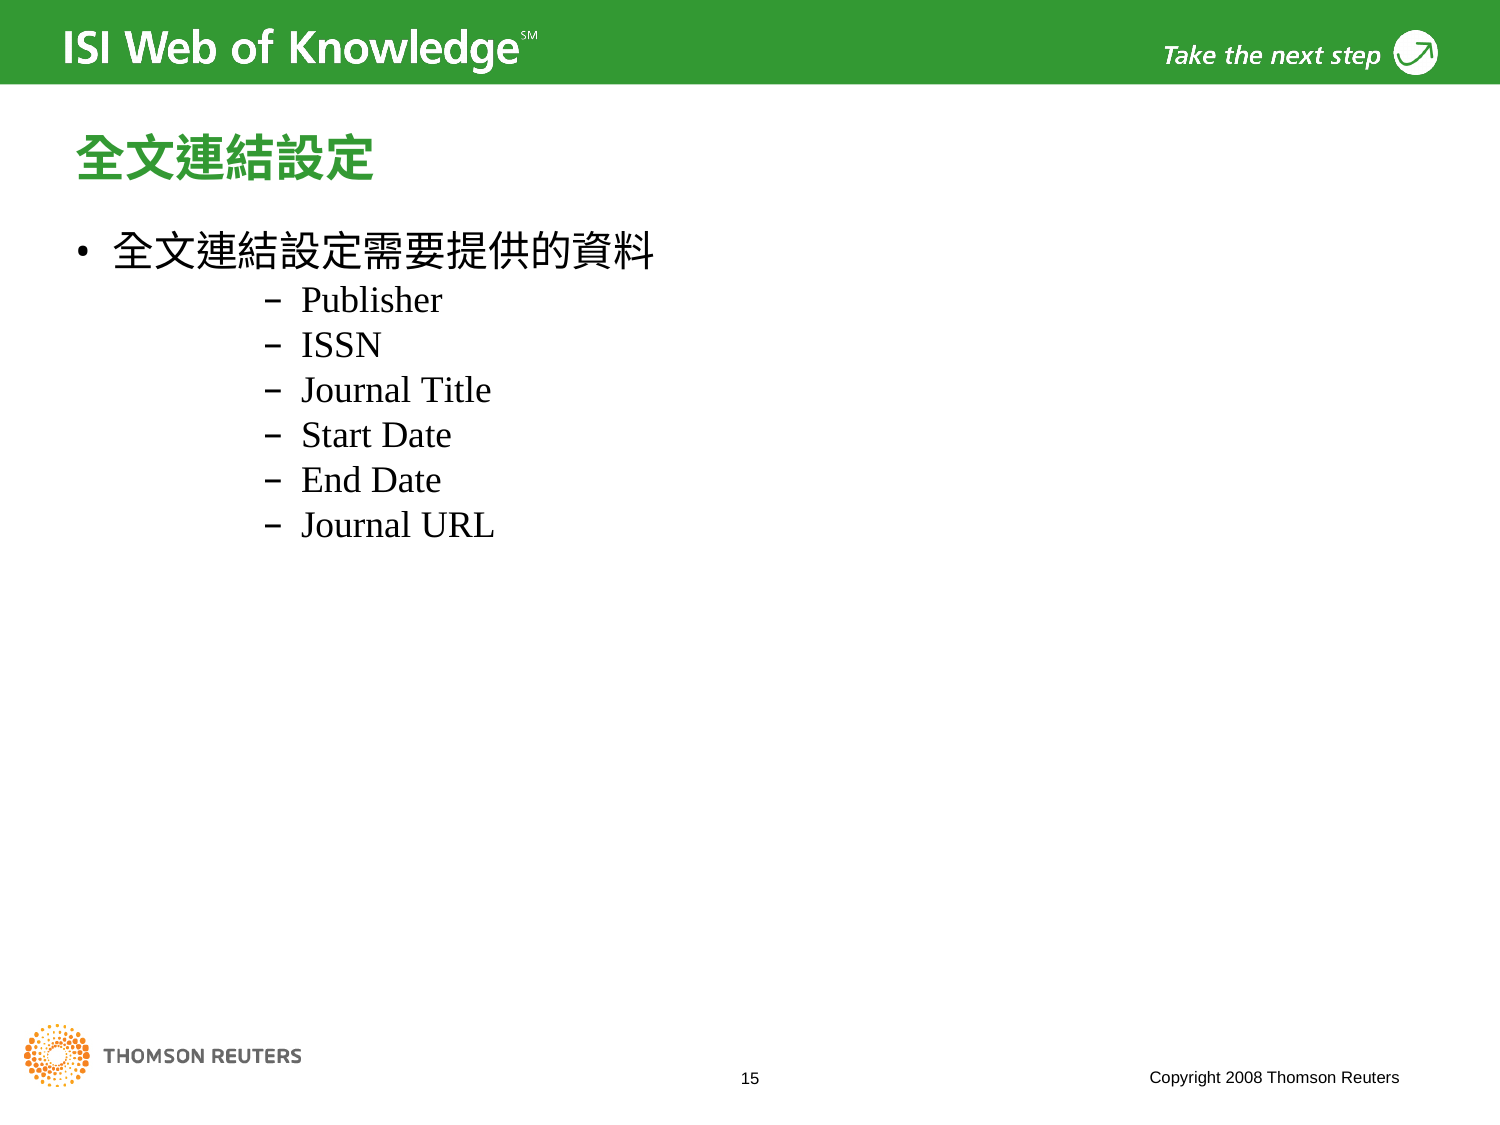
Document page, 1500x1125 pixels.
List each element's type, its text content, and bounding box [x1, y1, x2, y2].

list 全文連結設定需要提供的資料 Publisher ISSN Journal Title Start Date End Date Journal URL [75, 224, 1426, 975]
title 全文連結設定 [75, 111, 1426, 187]
